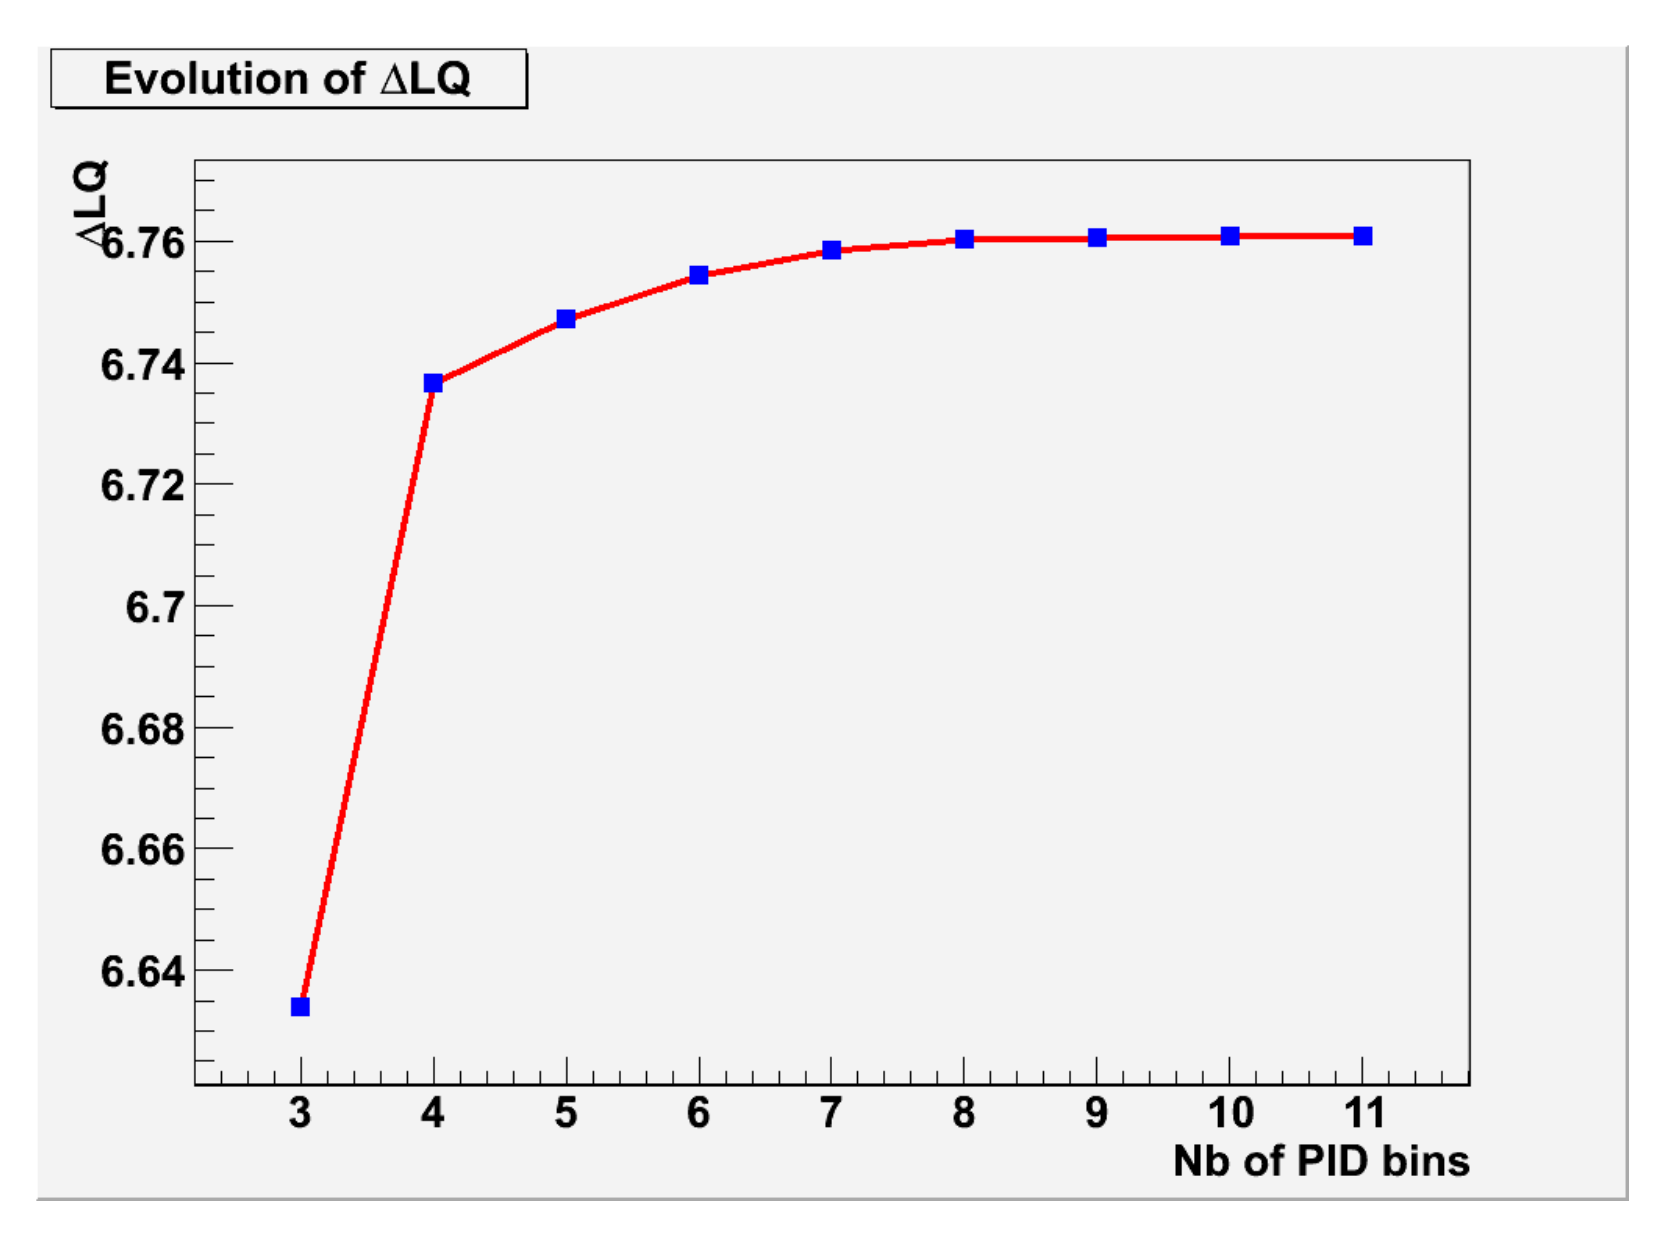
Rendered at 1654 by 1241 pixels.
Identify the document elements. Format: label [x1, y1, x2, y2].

picture [35, 44, 1629, 1201]
